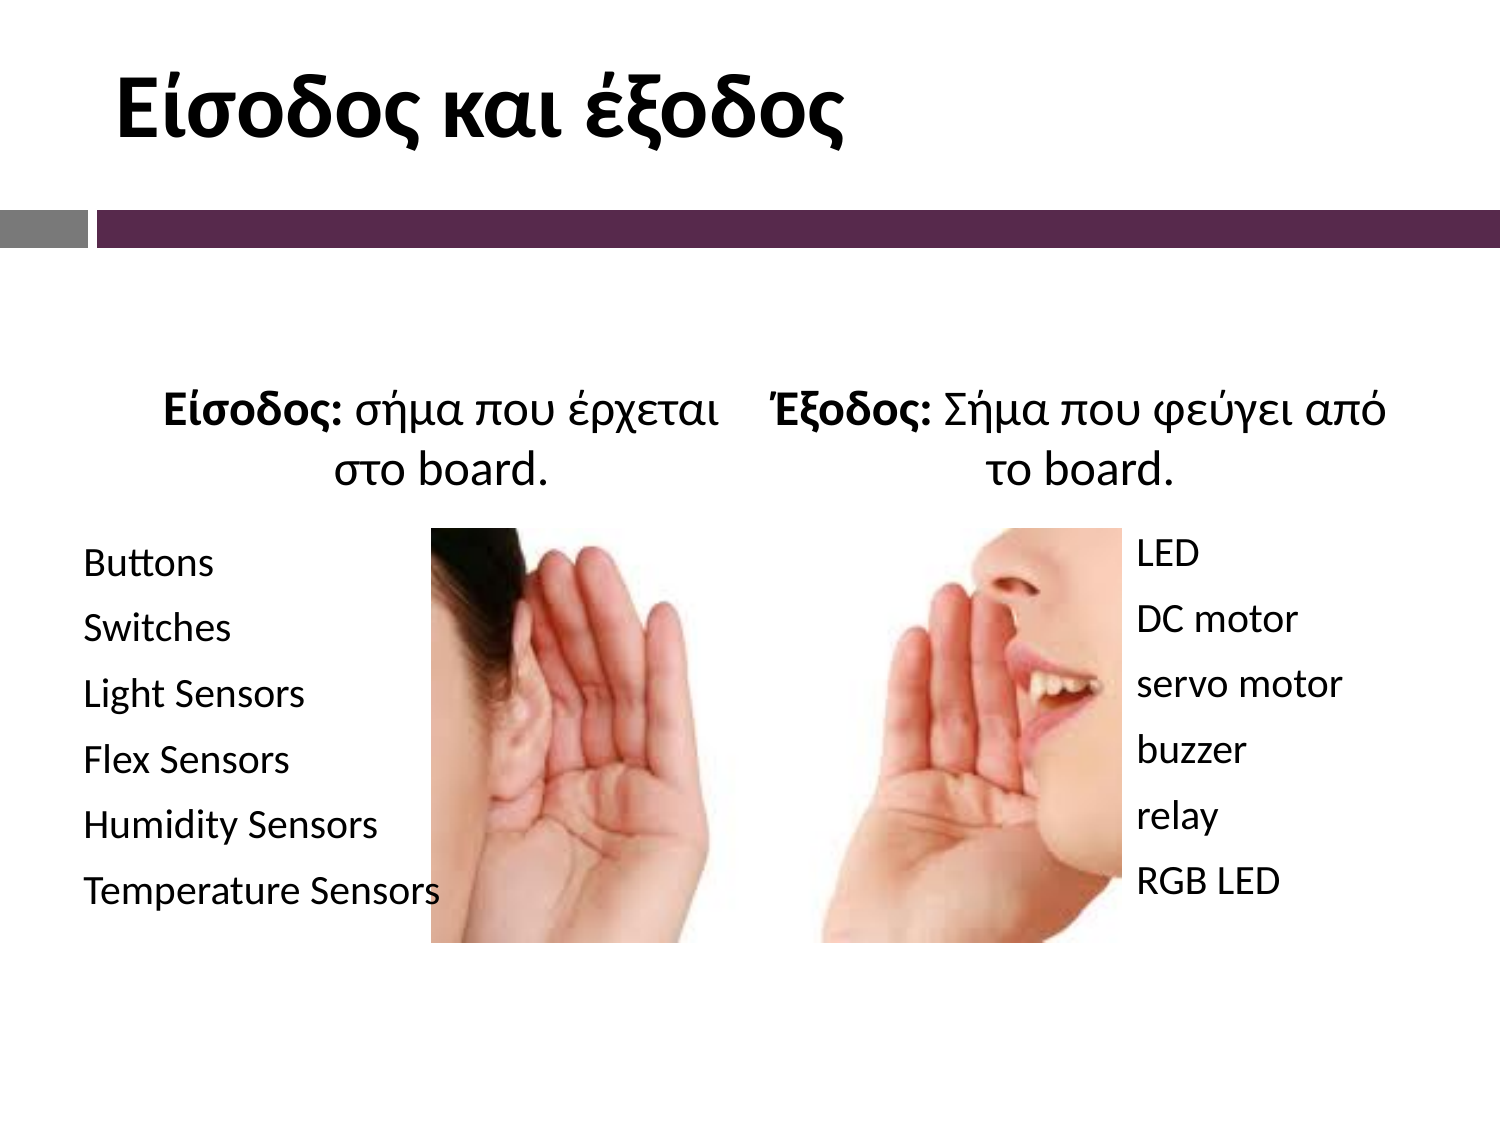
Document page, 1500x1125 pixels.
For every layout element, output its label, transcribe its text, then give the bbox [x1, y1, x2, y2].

title Είσοδος και έξοδος [100, 19, 1438, 182]
text_box Είσοδος: σήμα που έρχεται στο board. [122, 367, 760, 508]
text_box Έξοδος: Σήμα που φεύγει από το board. [760, 367, 1411, 593]
picture [431, 528, 1122, 944]
text_box LED DC motor servo motor buzzer relay RGB LED [1121, 517, 1475, 930]
text_box Buttons Switches Light Sensors Flex Sensors Humidity Sensors Temperature Sensors [68, 526, 463, 930]
